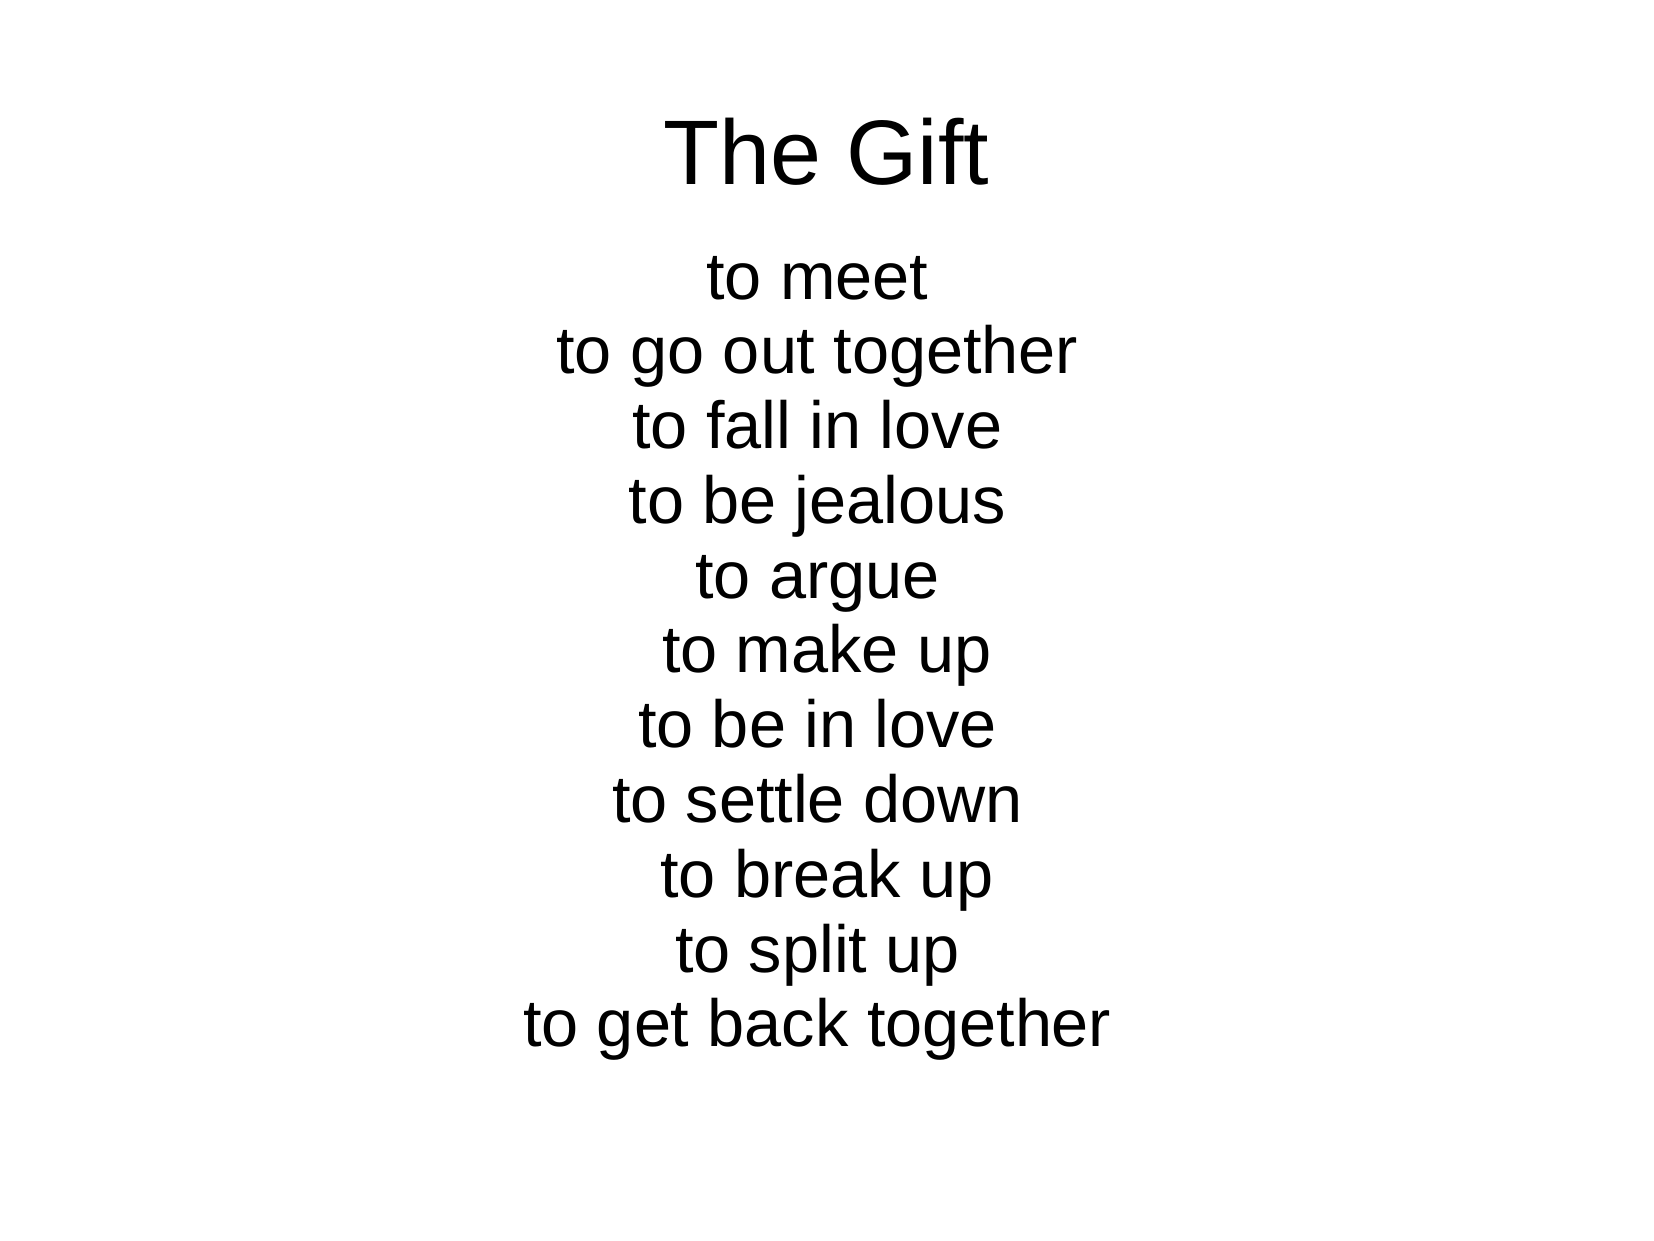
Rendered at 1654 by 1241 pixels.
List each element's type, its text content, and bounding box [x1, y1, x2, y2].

subtitle to meet to go out together to fall in love to be jealous to argue to make up to be in love to settle down to break up to split up to get back together [82, 238, 1571, 1062]
title The Gift [82, 49, 1571, 238]
